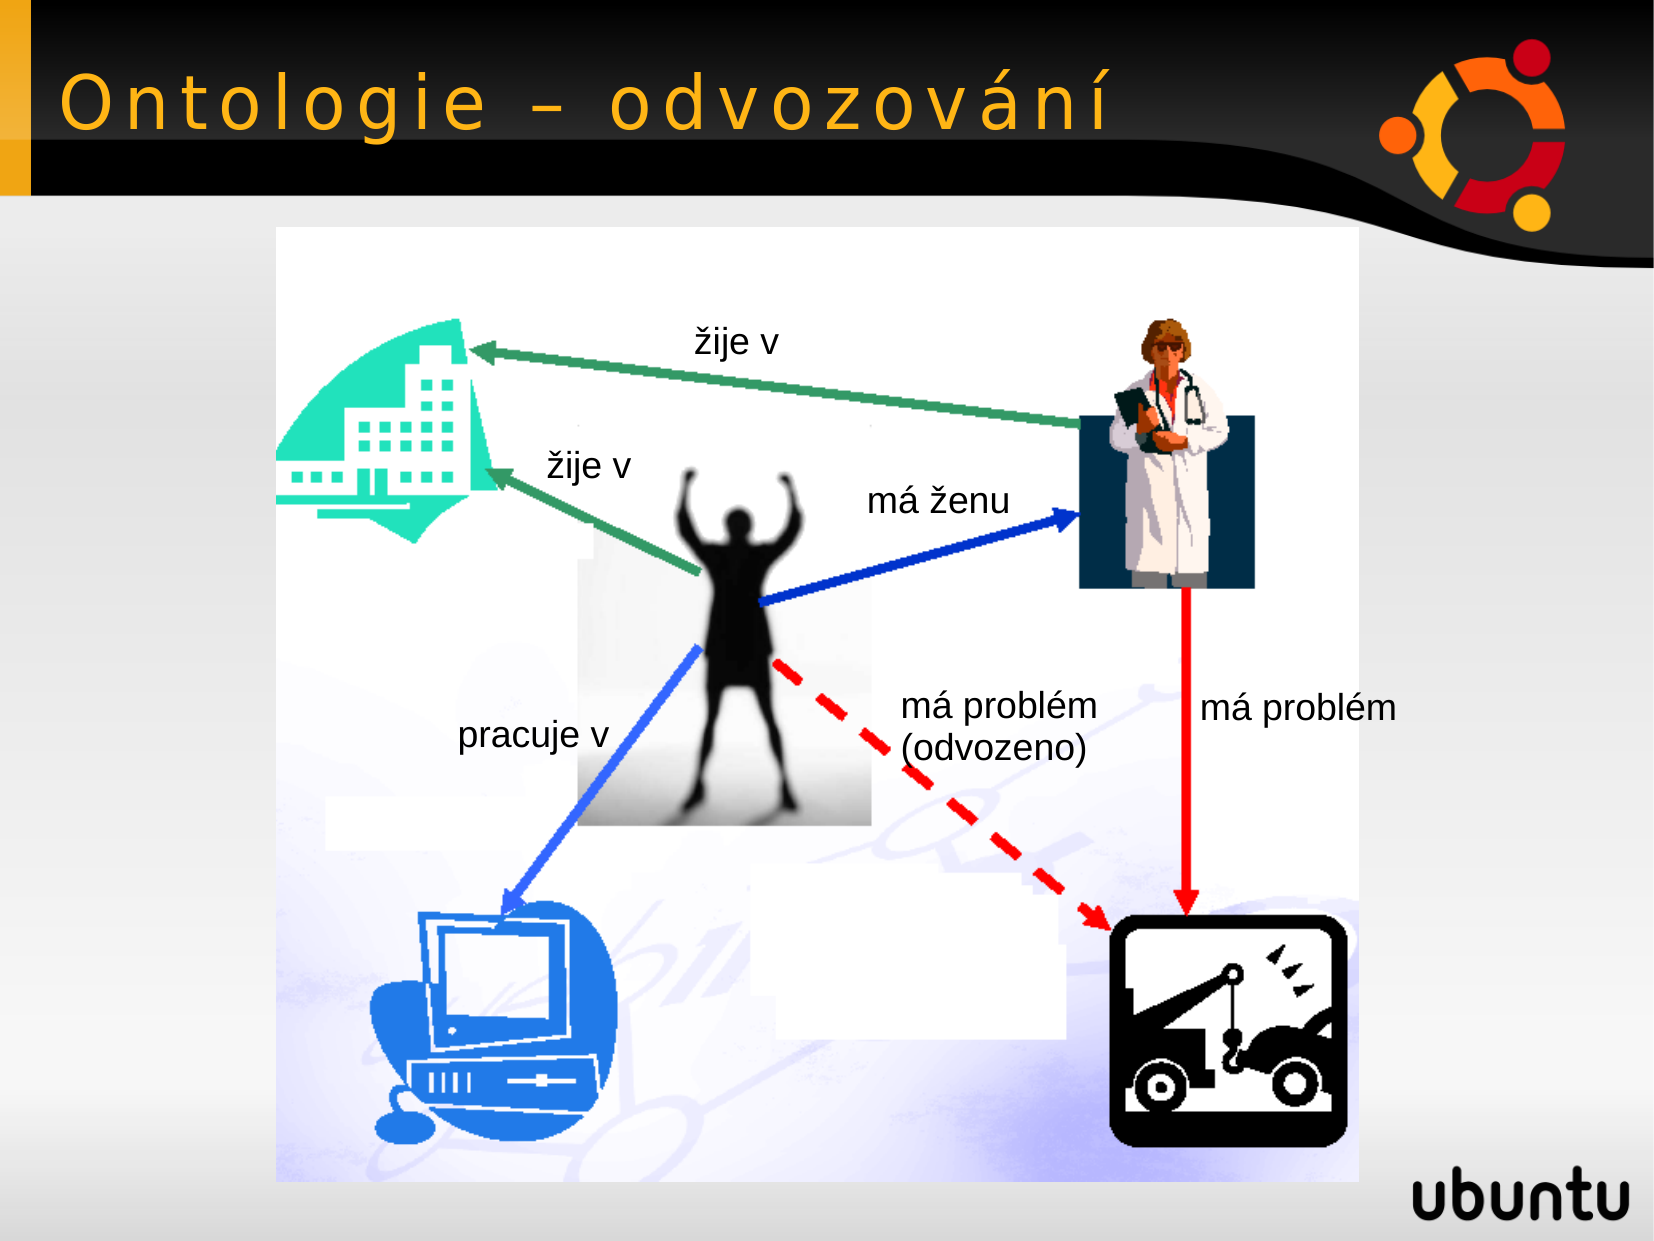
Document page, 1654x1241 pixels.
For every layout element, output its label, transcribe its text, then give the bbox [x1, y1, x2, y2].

title Ontologie – odvozování [59, 29, 1270, 178]
picture [0, 0, 1654, 1241]
text_box žije v [679, 312, 795, 375]
text_box má problém (odvozeno) [885, 676, 1113, 785]
text_box žije v [531, 437, 647, 583]
text_box má problém [1185, 679, 1413, 741]
text_box pracuje v [442, 706, 625, 768]
text_box má ženu [852, 472, 1026, 534]
